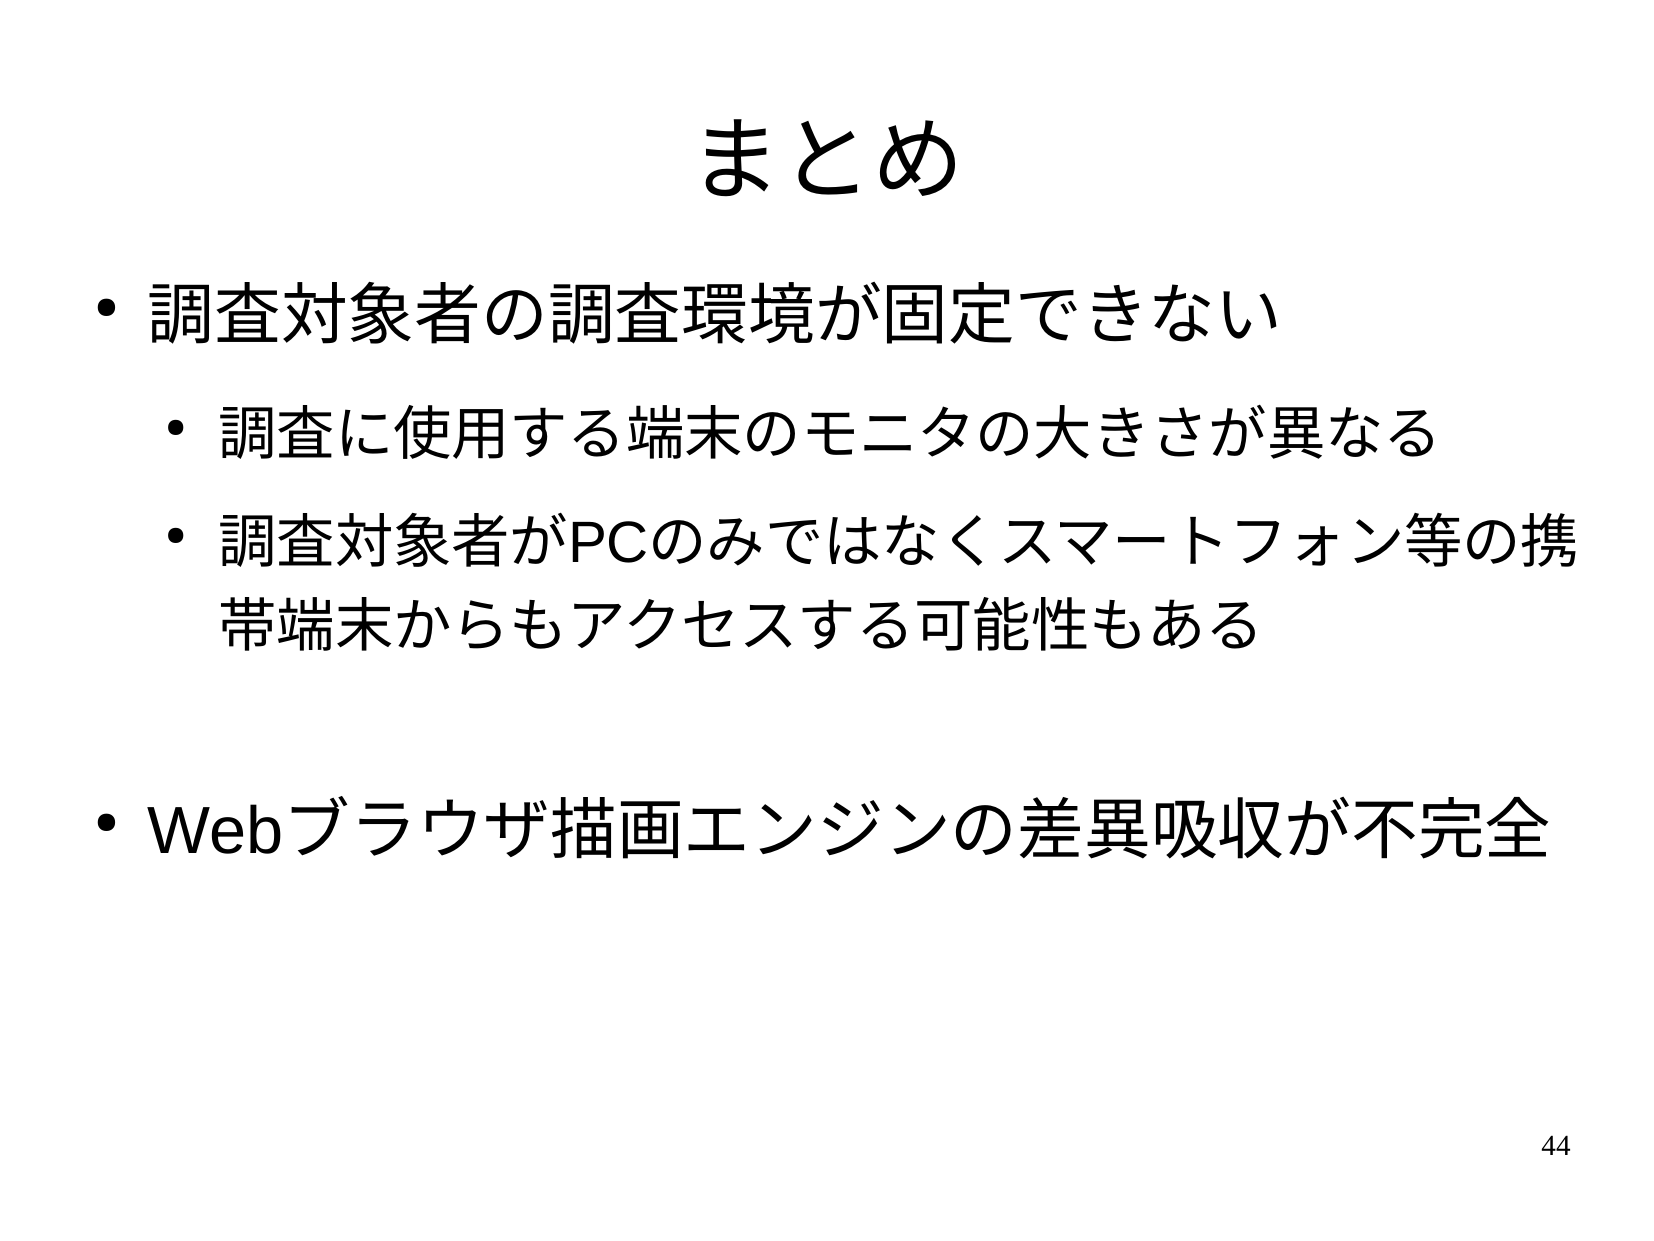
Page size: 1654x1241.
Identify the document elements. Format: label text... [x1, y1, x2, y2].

title まとめ [82, 49, 1571, 257]
list 調査対象者の調査環境が固定できない 調査に使用する端末のモニタの大きさが異なる 調査対象者がPCのみではなくスマートフォン等の携帯端末からもアクセスする可能性もある Webブラウザ描画エンジンの差異吸収が不完全 [76, 260, 1625, 1123]
